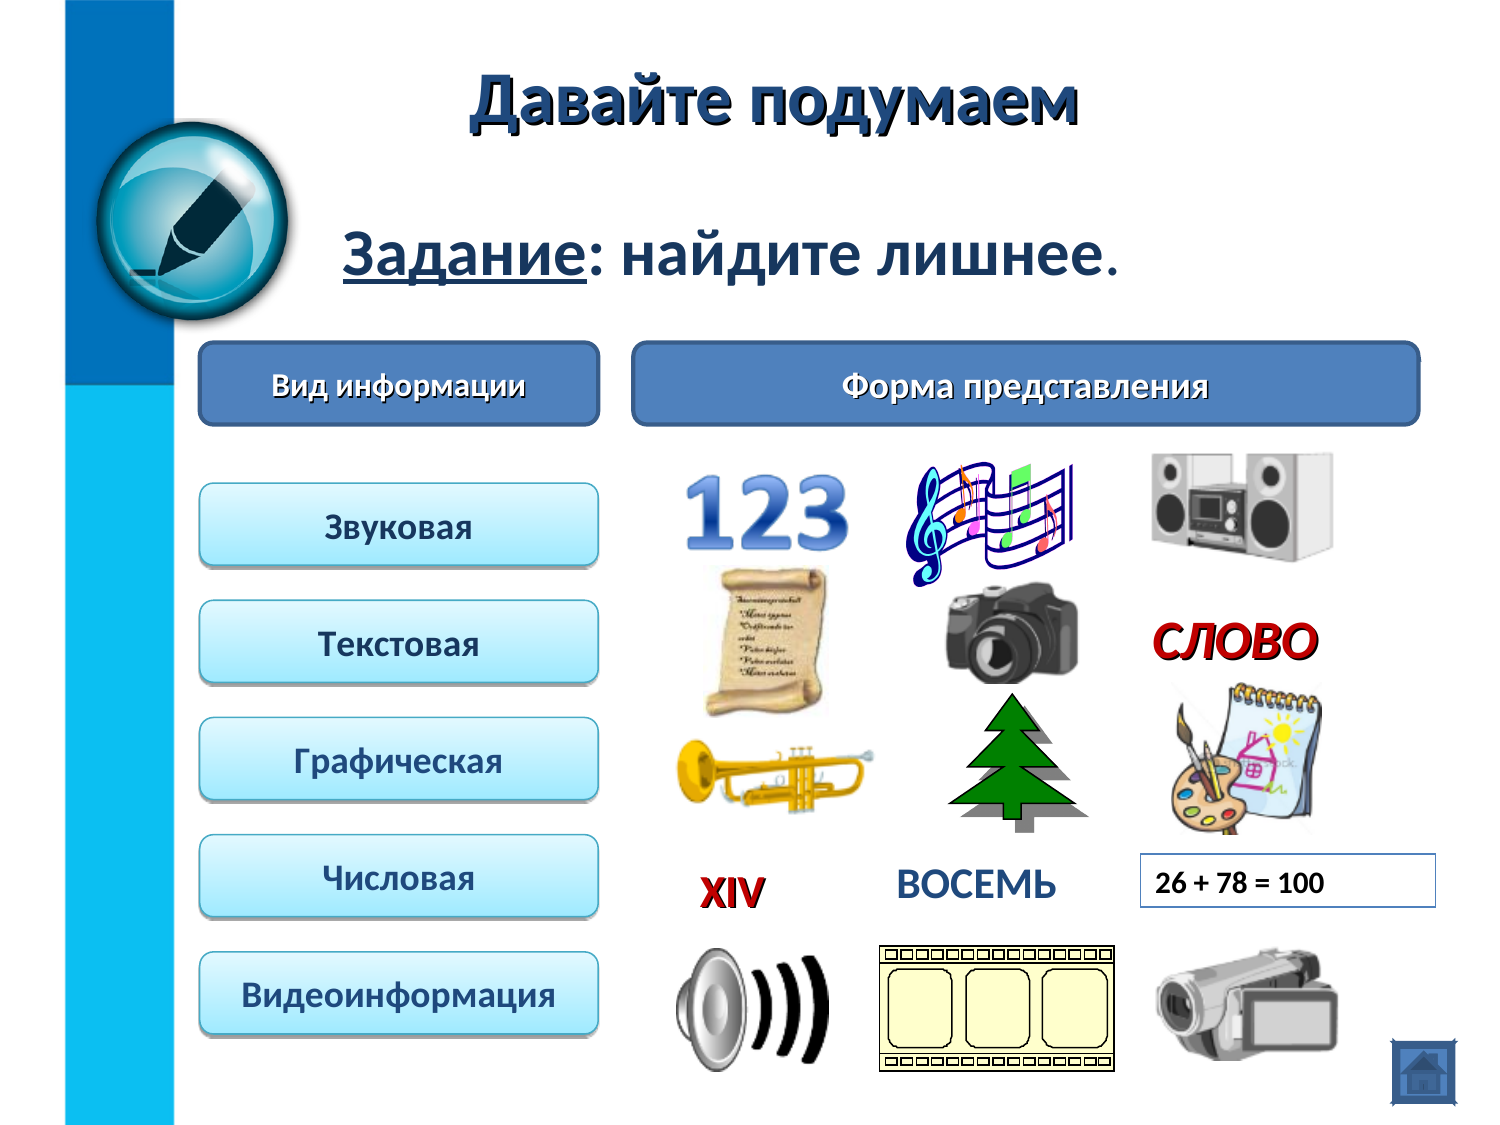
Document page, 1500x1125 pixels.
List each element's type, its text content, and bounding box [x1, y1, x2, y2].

text_box ВОСЕМЬ [881, 846, 1133, 915]
text_box Вид информации [199, 342, 599, 425]
text_box Видеоинформация [199, 951, 599, 1034]
text_box Звуковая [199, 483, 599, 566]
text_box Графическая [199, 717, 599, 800]
text_box Форма представления [633, 342, 1419, 425]
picture [0, 0, 1500, 1125]
text_box Давайте подумаем [99, 0, 1451, 188]
text_box XIV [685, 853, 853, 925]
text_box Числовая [199, 834, 599, 917]
text_box [1396, 1042, 1454, 1102]
text_box [949, 694, 1075, 820]
text_box [879, 945, 1114, 1071]
text_box Задание: найдите лишнее. [328, 200, 1442, 330]
text_box 26 + 78 = 100 [1140, 854, 1436, 908]
text_box СЛОВО [1137, 596, 1396, 677]
text_box Текстовая [199, 600, 599, 683]
